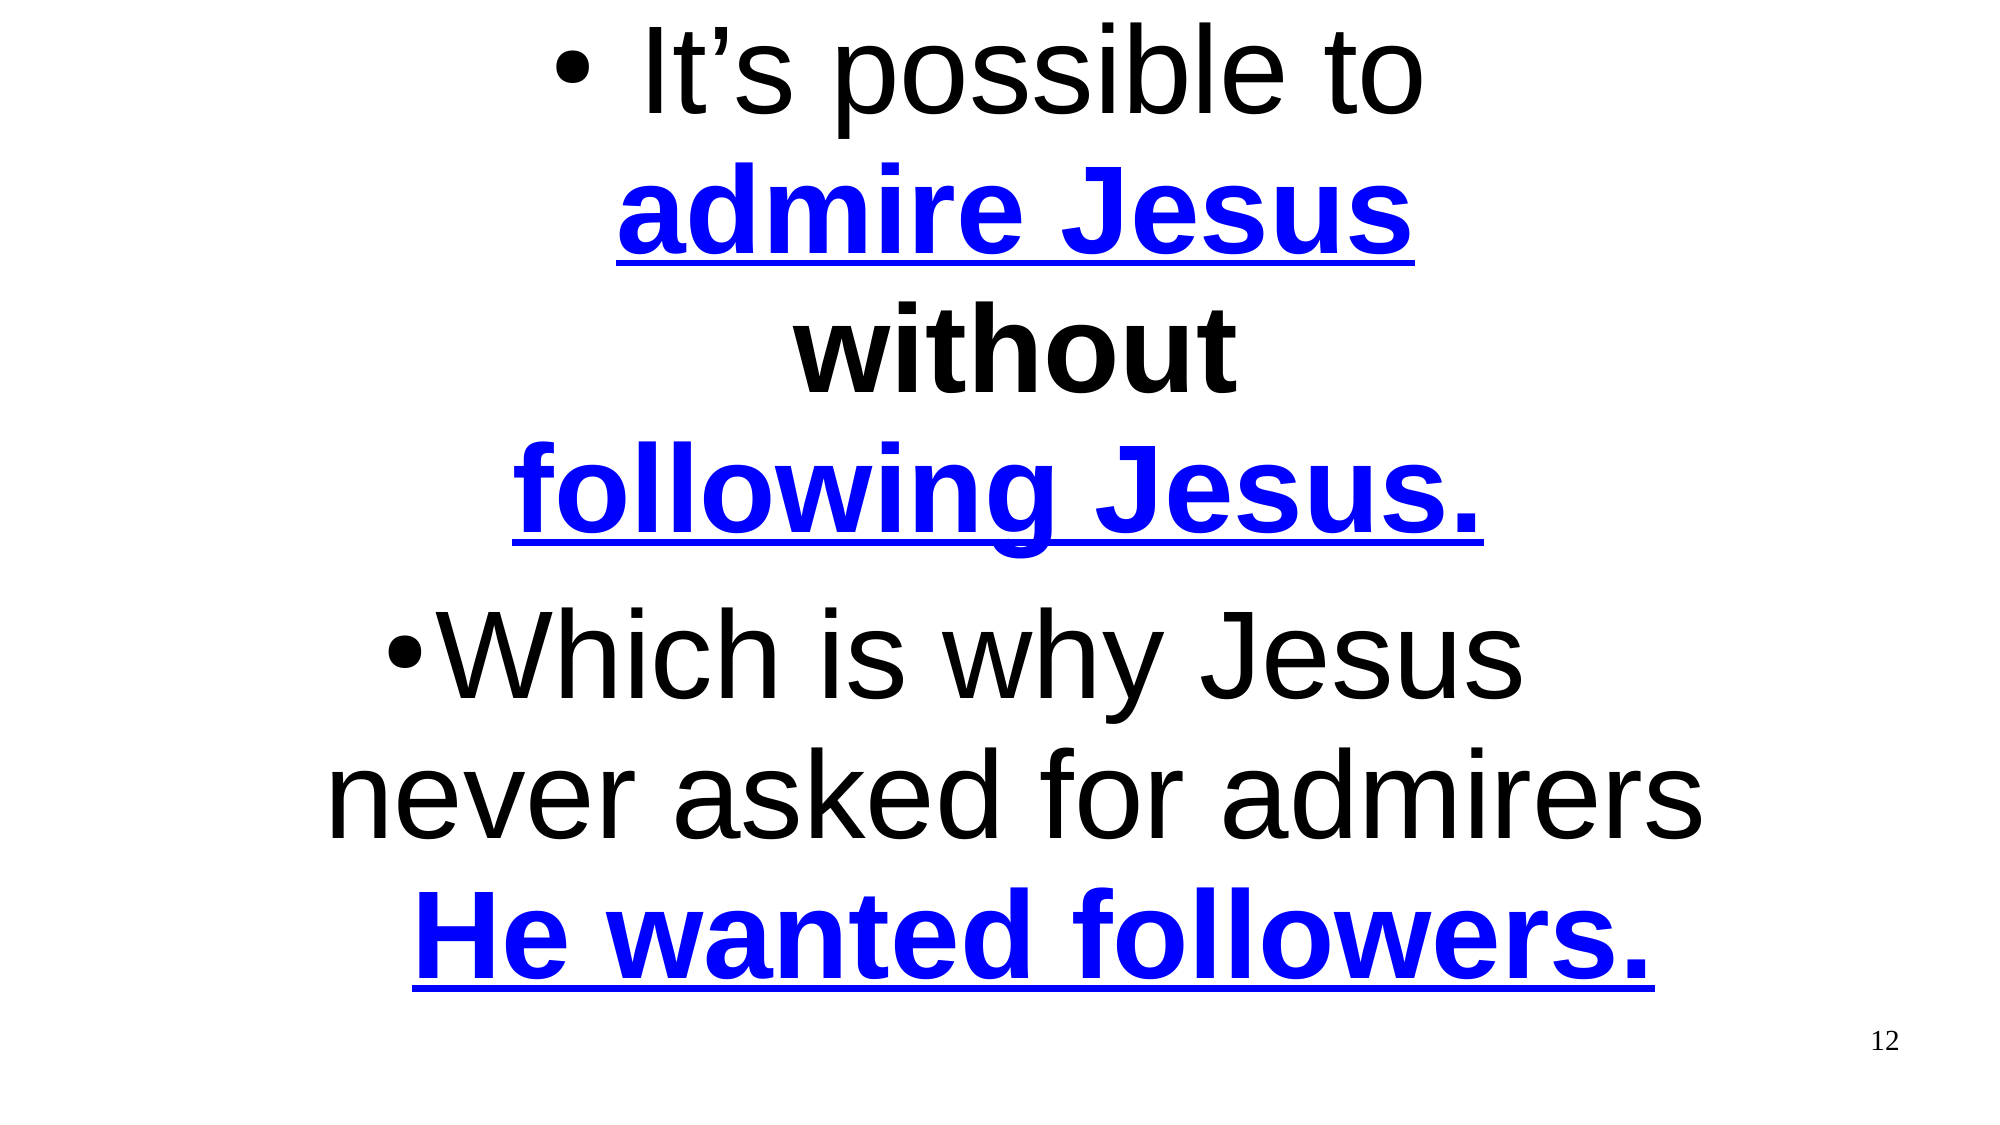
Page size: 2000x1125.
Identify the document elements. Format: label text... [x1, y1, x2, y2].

list It’s possible to admire Jesus without following Jesus. Which is why Jesus never asked for admirers He wanted followers. [0, 0, 1996, 1123]
